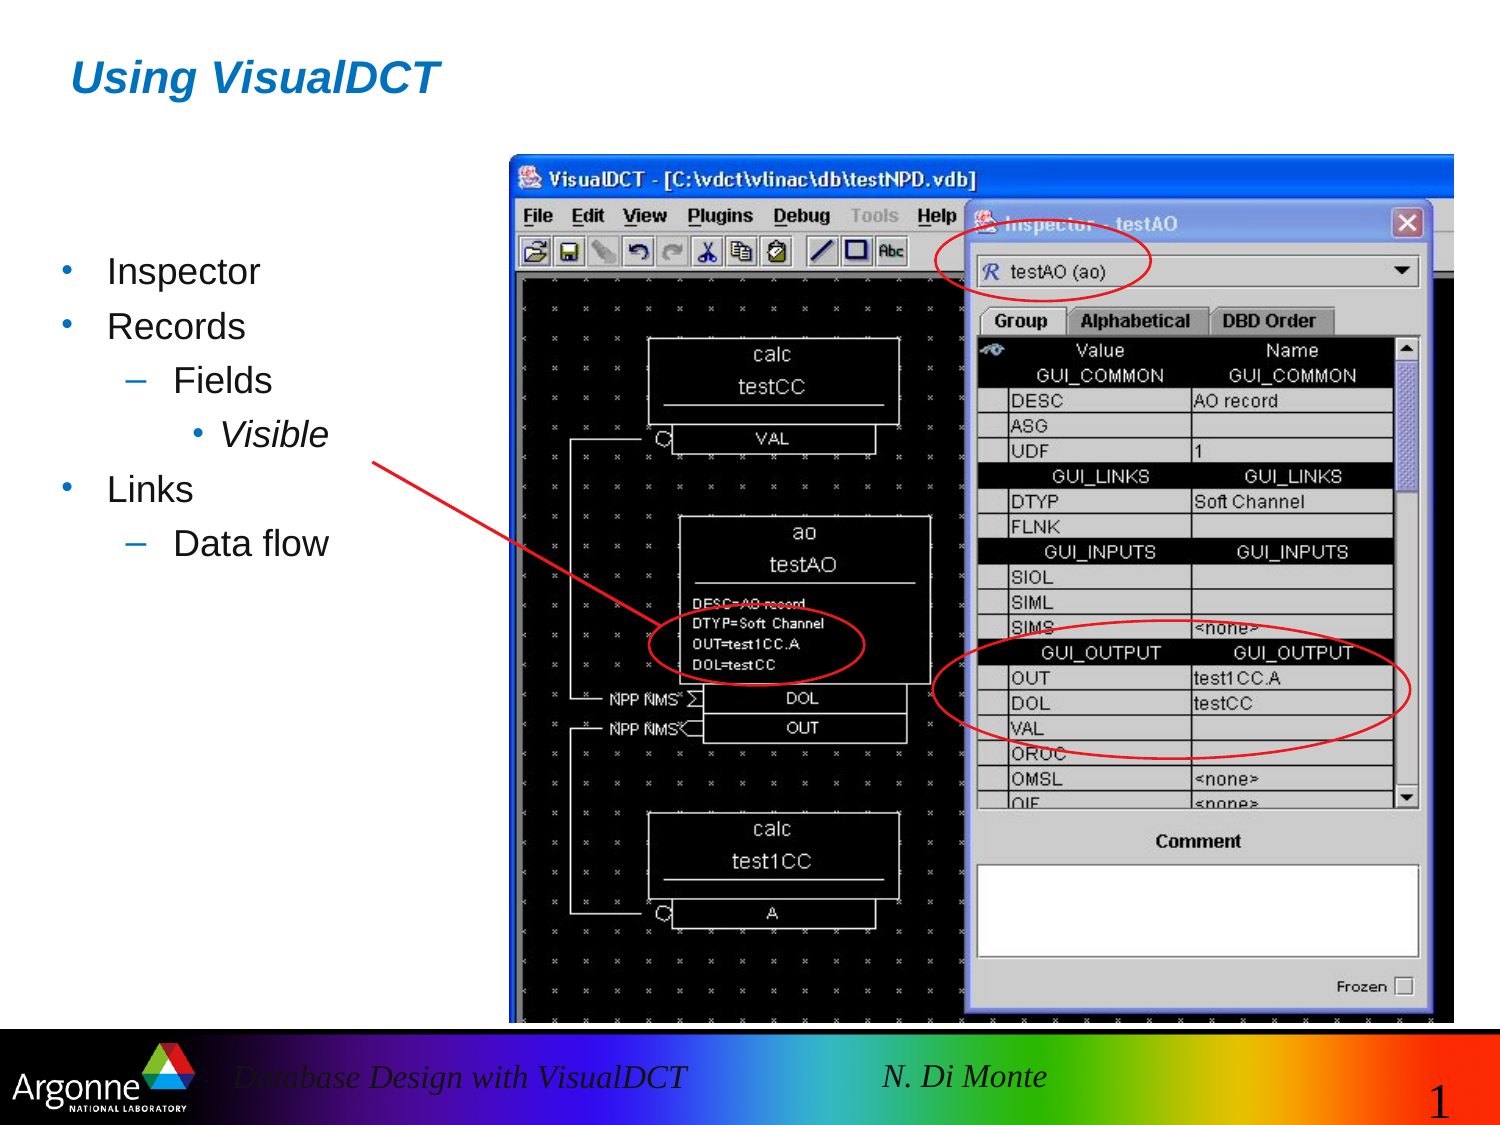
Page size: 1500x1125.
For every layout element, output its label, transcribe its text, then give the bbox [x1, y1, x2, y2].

picture [509, 154, 1454, 1023]
picture [0, 1029, 1500, 1125]
title Using VisualDCT [55, 54, 1361, 112]
list Inspector Records Fields Visible Links Data flow [45, 239, 438, 574]
picture [651, 606, 862, 684]
